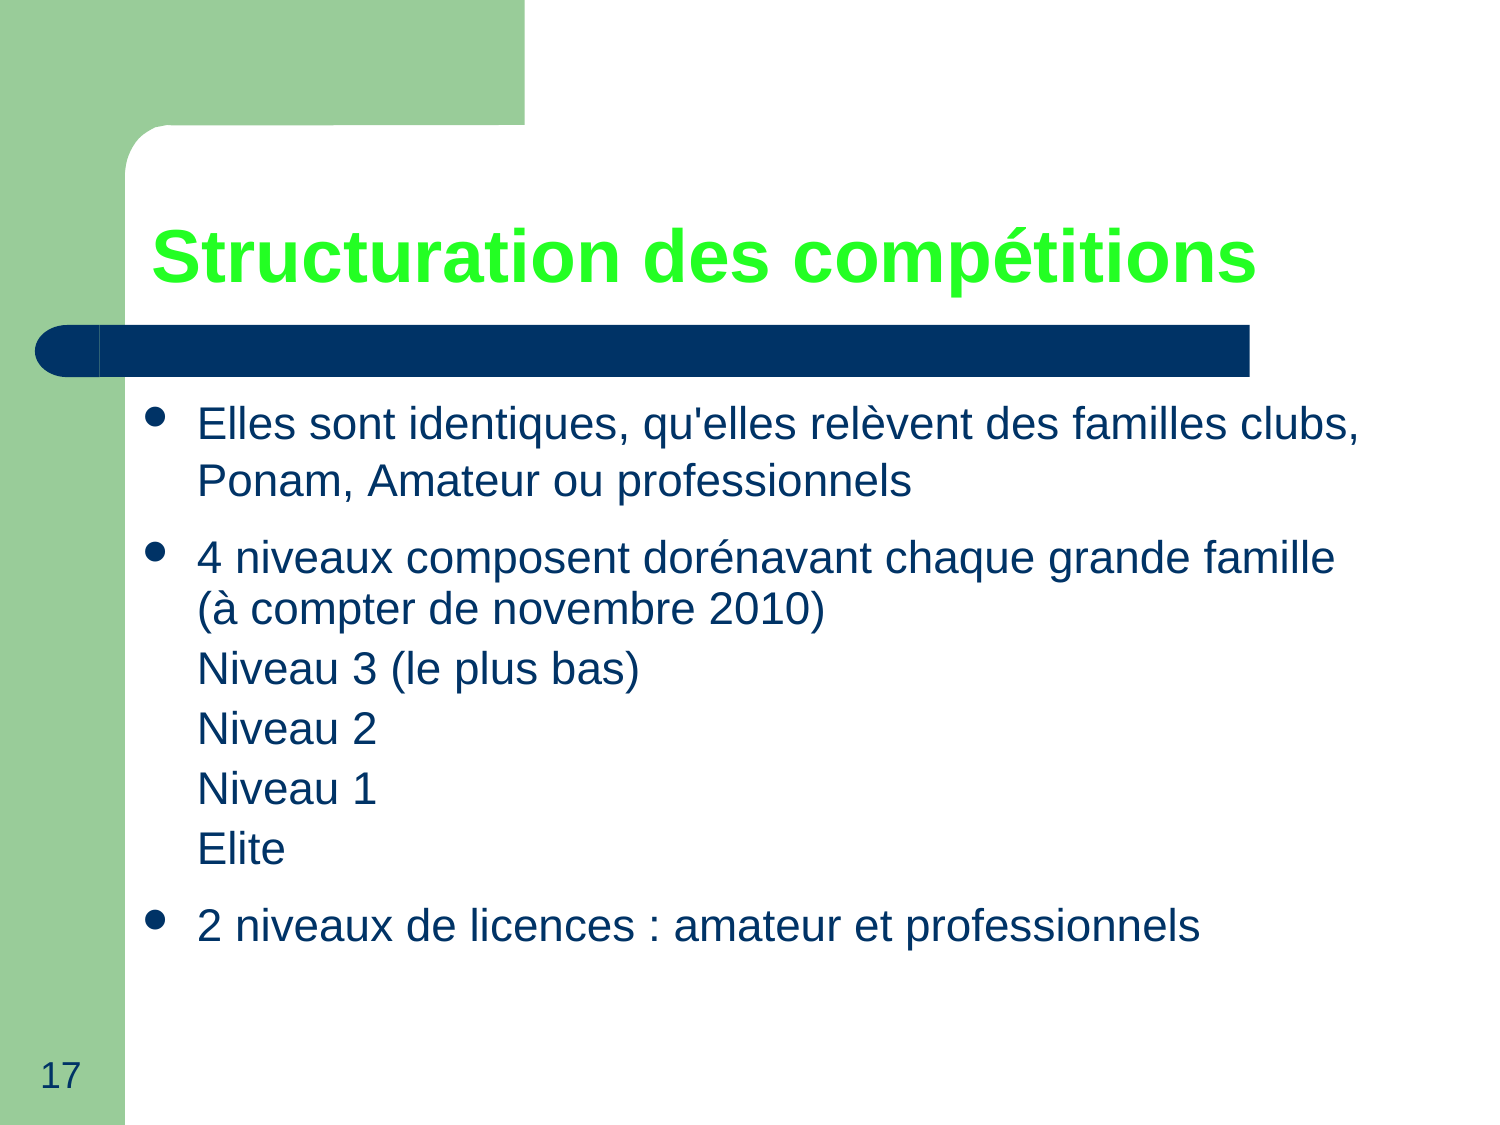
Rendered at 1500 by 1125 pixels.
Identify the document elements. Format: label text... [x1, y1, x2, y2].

list Elles sont identiques, qu'elles relèvent des familles clubs, Ponam, Amateur ou professionnels 4 niveaux composent dorénavant chaque grande famille (à compter de novembre 2010) Niveau 3 (le plus bas) Niveau 2 Niveau 1 Elite 2 niveaux de licences : amateur et professionnels [127, 383, 1388, 994]
title Structuration des compétitions [136, 122, 1412, 300]
